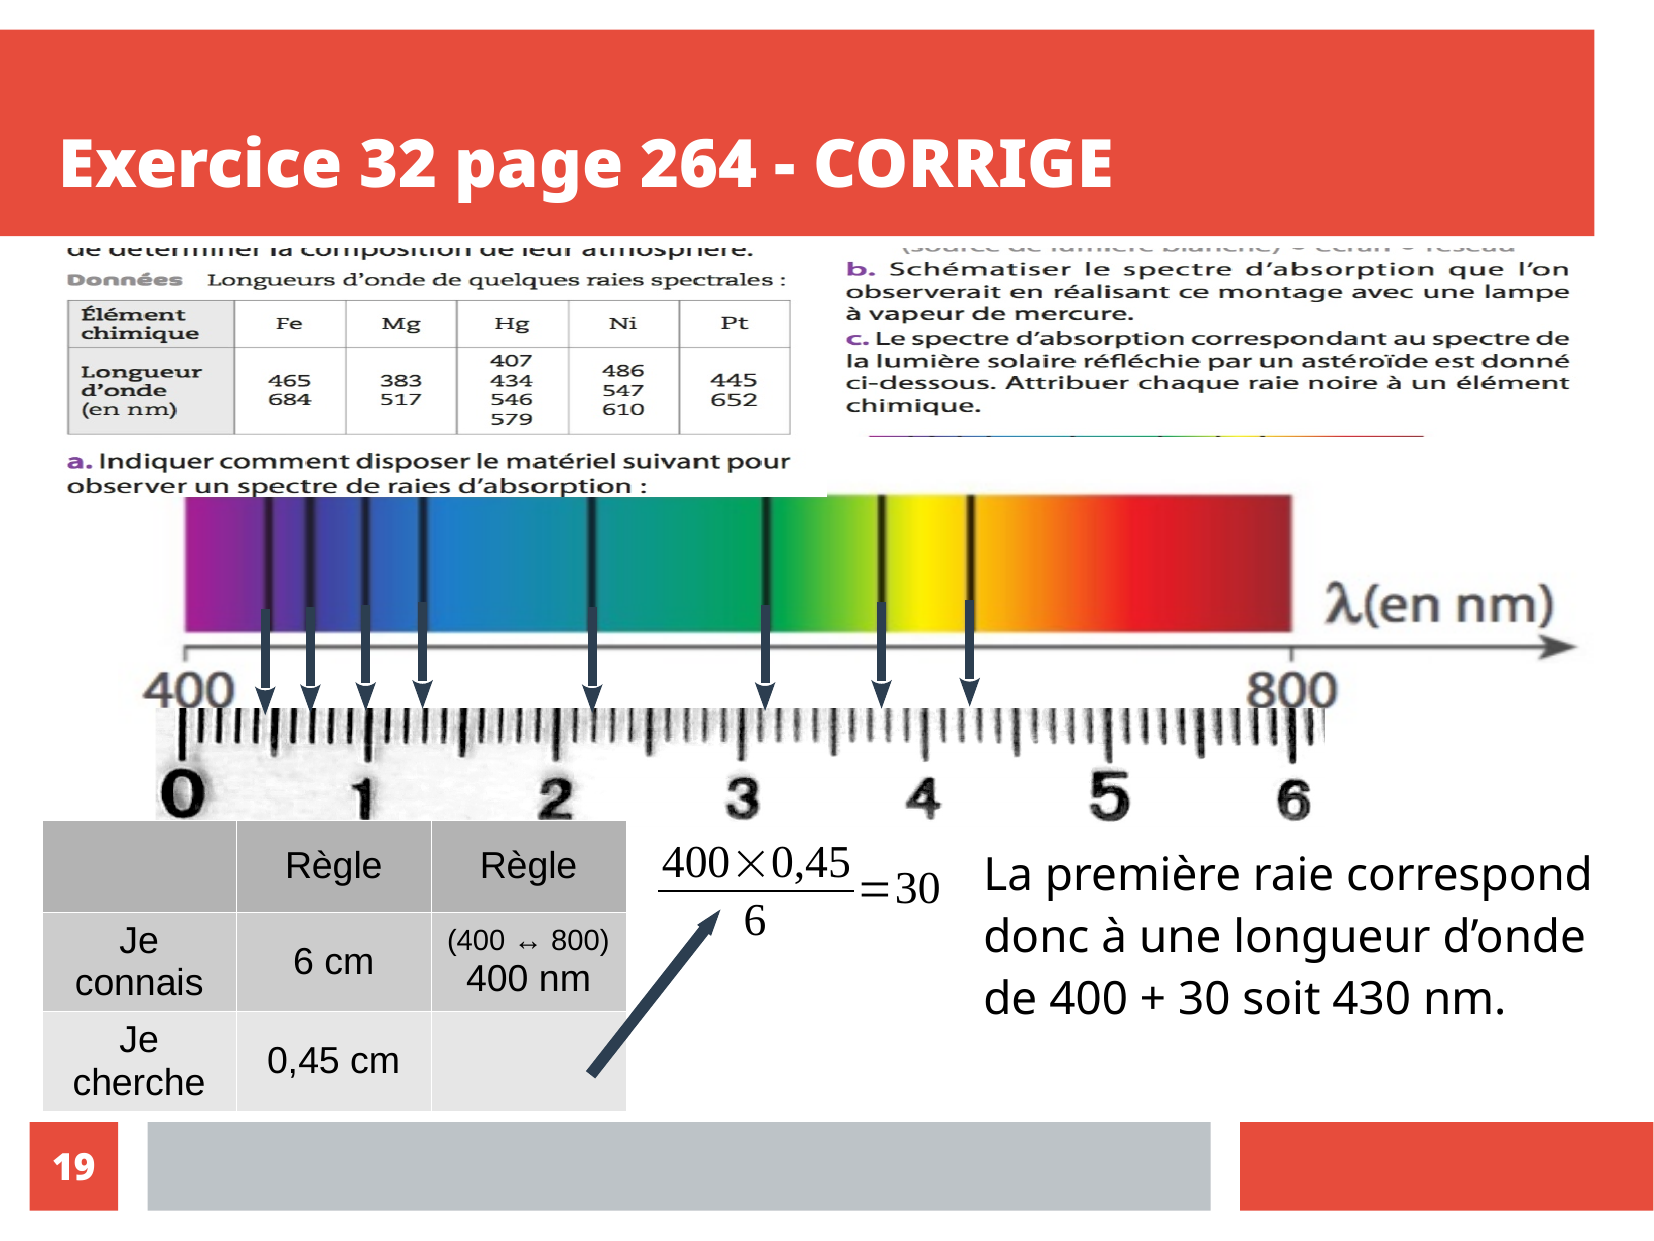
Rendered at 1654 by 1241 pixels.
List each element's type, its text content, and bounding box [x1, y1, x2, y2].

table_header [43, 821, 236, 912]
table_cell 0,45 cm [237, 1012, 431, 1111]
table_header Règle [237, 821, 431, 912]
picture [47, 248, 1607, 827]
table_cell [432, 1012, 626, 1111]
table_header Règle [432, 821, 626, 912]
text_box La première raie correspond donc à une longueur d’onde de 400 + 30 soit 430 nm. [968, 833, 1621, 1022]
table_cell Je cherche [43, 1012, 236, 1111]
chart [649, 836, 948, 945]
title Exercice 32 page 264 - CORRIGE [59, 59, 1595, 207]
table_cell Je connais [43, 913, 236, 1011]
table_cell (400 ↔ 800) 400 nm [432, 913, 626, 1011]
table_cell 6 cm [237, 913, 431, 1011]
